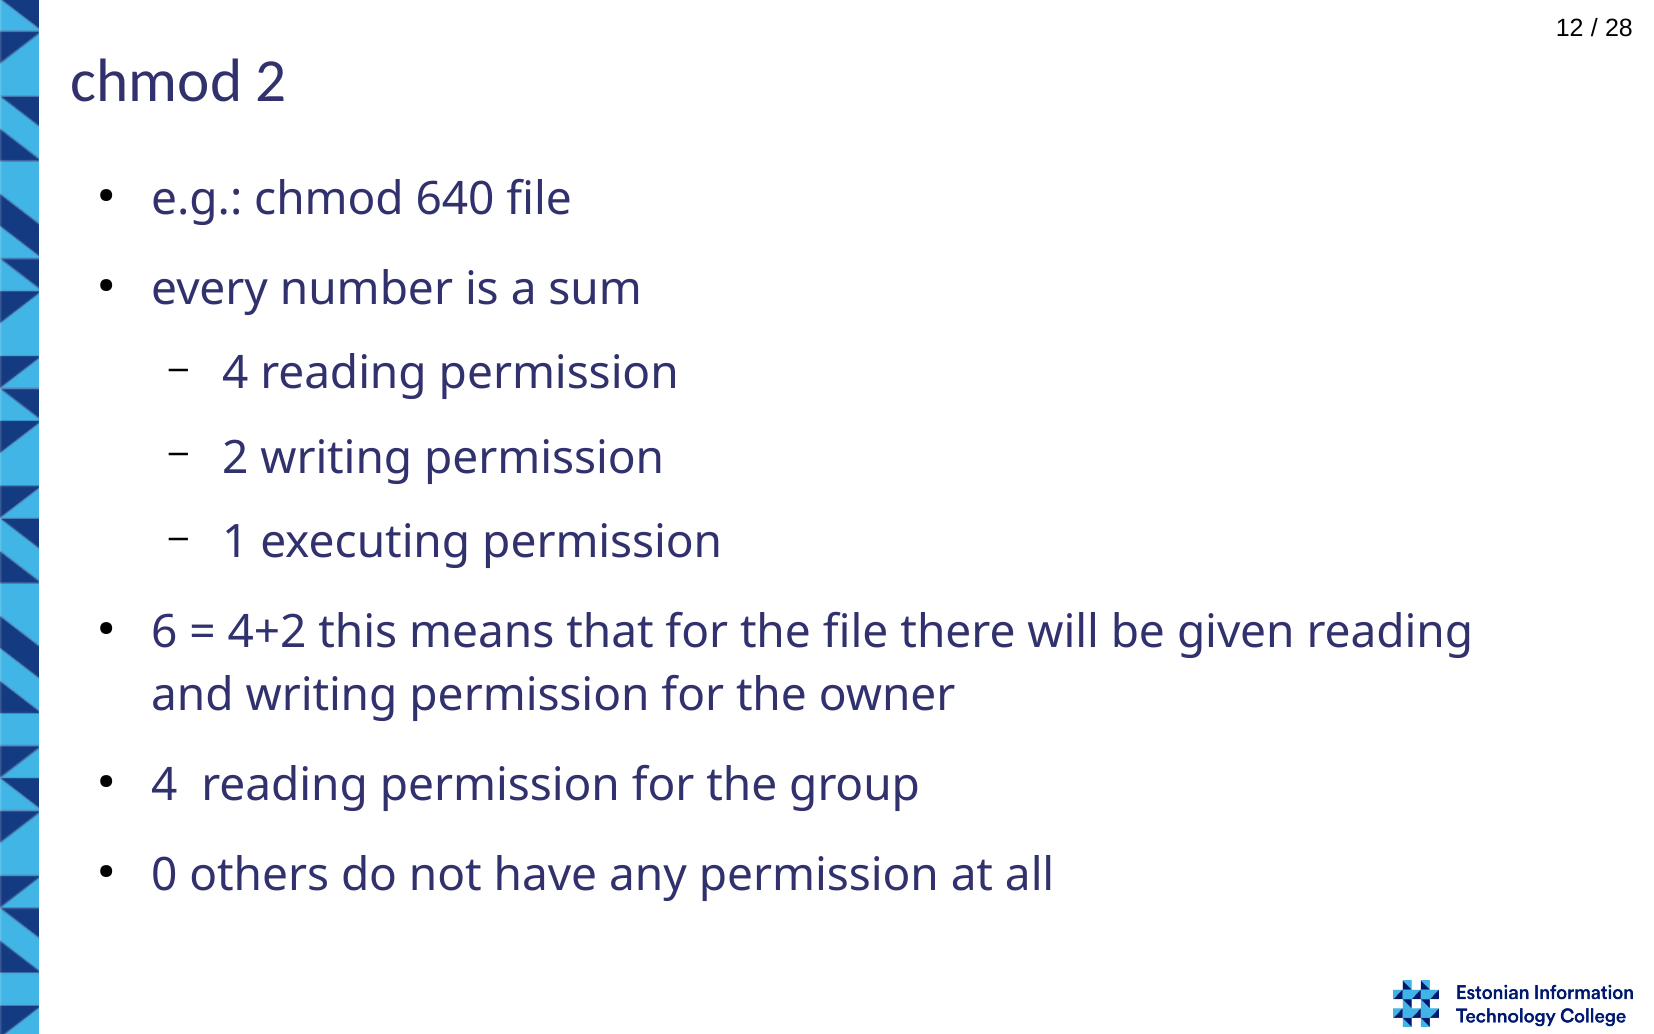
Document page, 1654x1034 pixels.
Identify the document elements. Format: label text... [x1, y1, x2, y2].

list e.g.: chmod 640 file every number is a sum 4 reading permission 2 writing permission 1 executing permission 6 = 4+2 this means that for the file there will be given reading and writing permission for the owner 4 reading permission for the group 0 others do not have any permission at all [80, 165, 1536, 908]
title chmod 2 [70, 41, 1630, 130]
picture [1393, 980, 1633, 1027]
